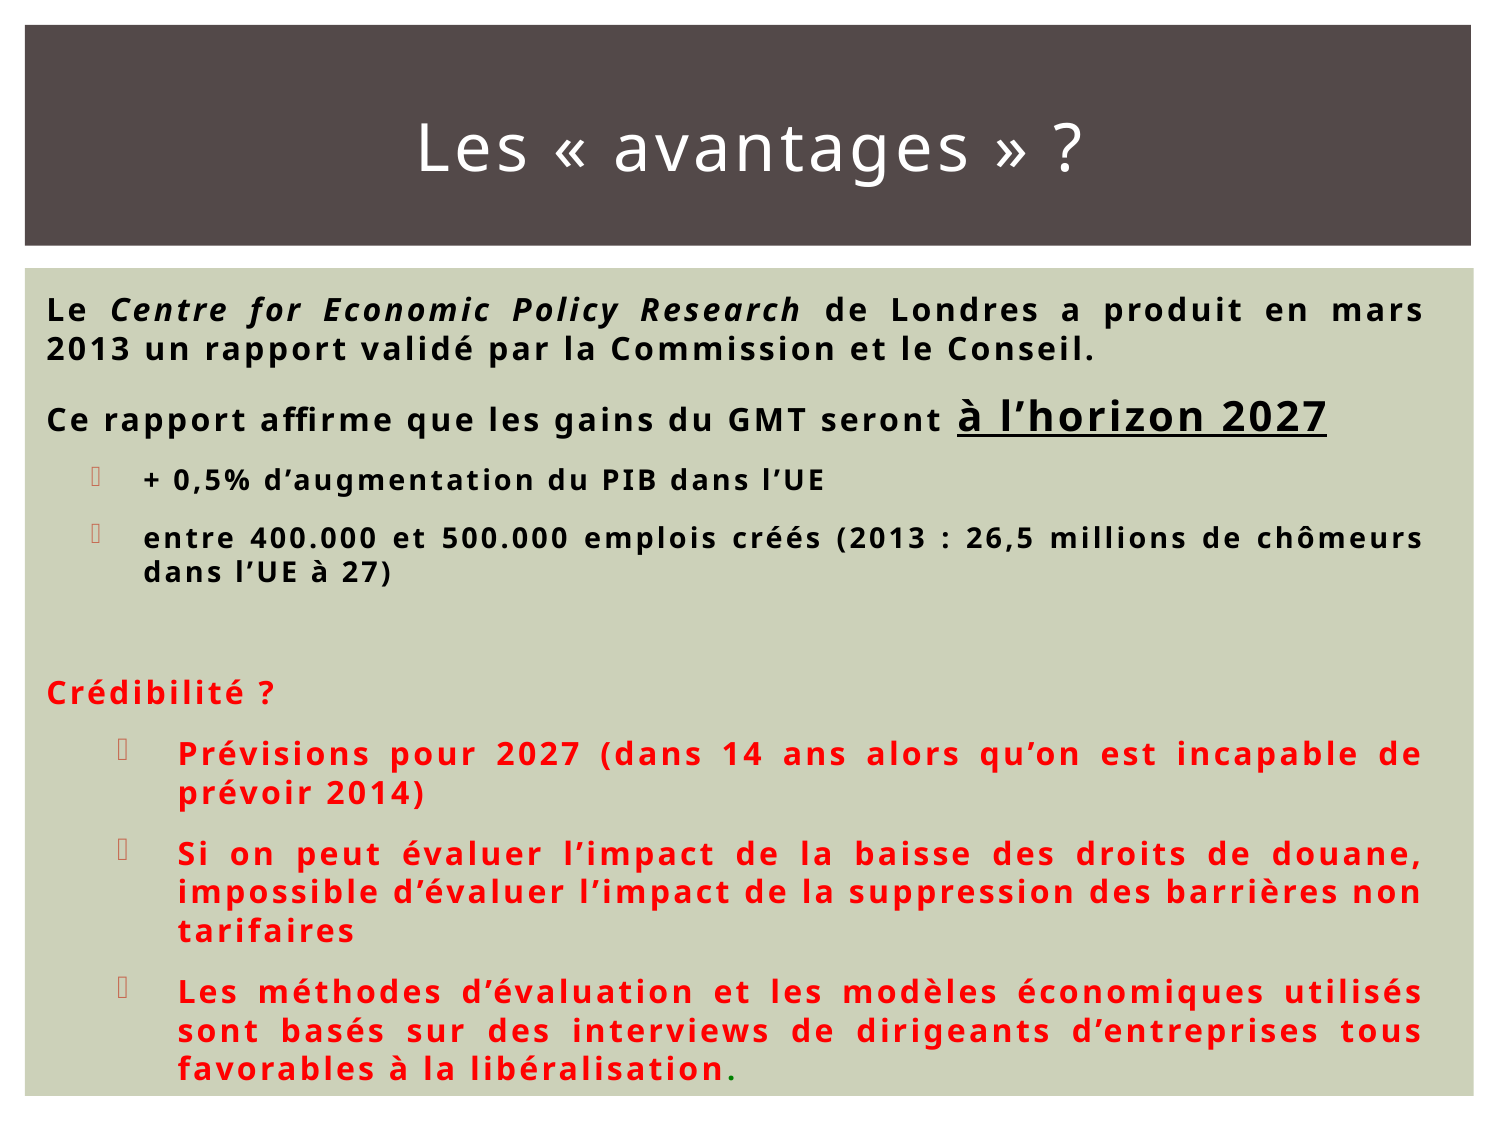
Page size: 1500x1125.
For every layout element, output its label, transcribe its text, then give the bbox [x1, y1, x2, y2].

title Les « avantages » ? [62, 58, 1438, 232]
list Le Centre for Economic Policy Research de Londres a produit en mars 2013 un rapport validé par la Commission et le Conseil. Ce rapport affirme que les gains du GMT seront à l’horizon 2027 + 0,5% d’augmentation du PIB dans l’UE entre 400.000 et 500.000 emplois créés (2013 : 26,5 millions de chômeurs dans l’UE à 27) Crédibilité ? Prévisions pour 2027 (dans 14 ans alors qu’on est incapable de prévoir 2014) Si on peut évaluer l’impact de la baisse des droits de douane, impossible d’évaluer l’impact de la suppression des barrières non tarifaires Les méthodes d’évaluation et les modèles économiques utilisés sont basés sur des interviews de dirigeants d’entreprises tous favorables à la libéralisation. [25, 281, 1442, 1099]
